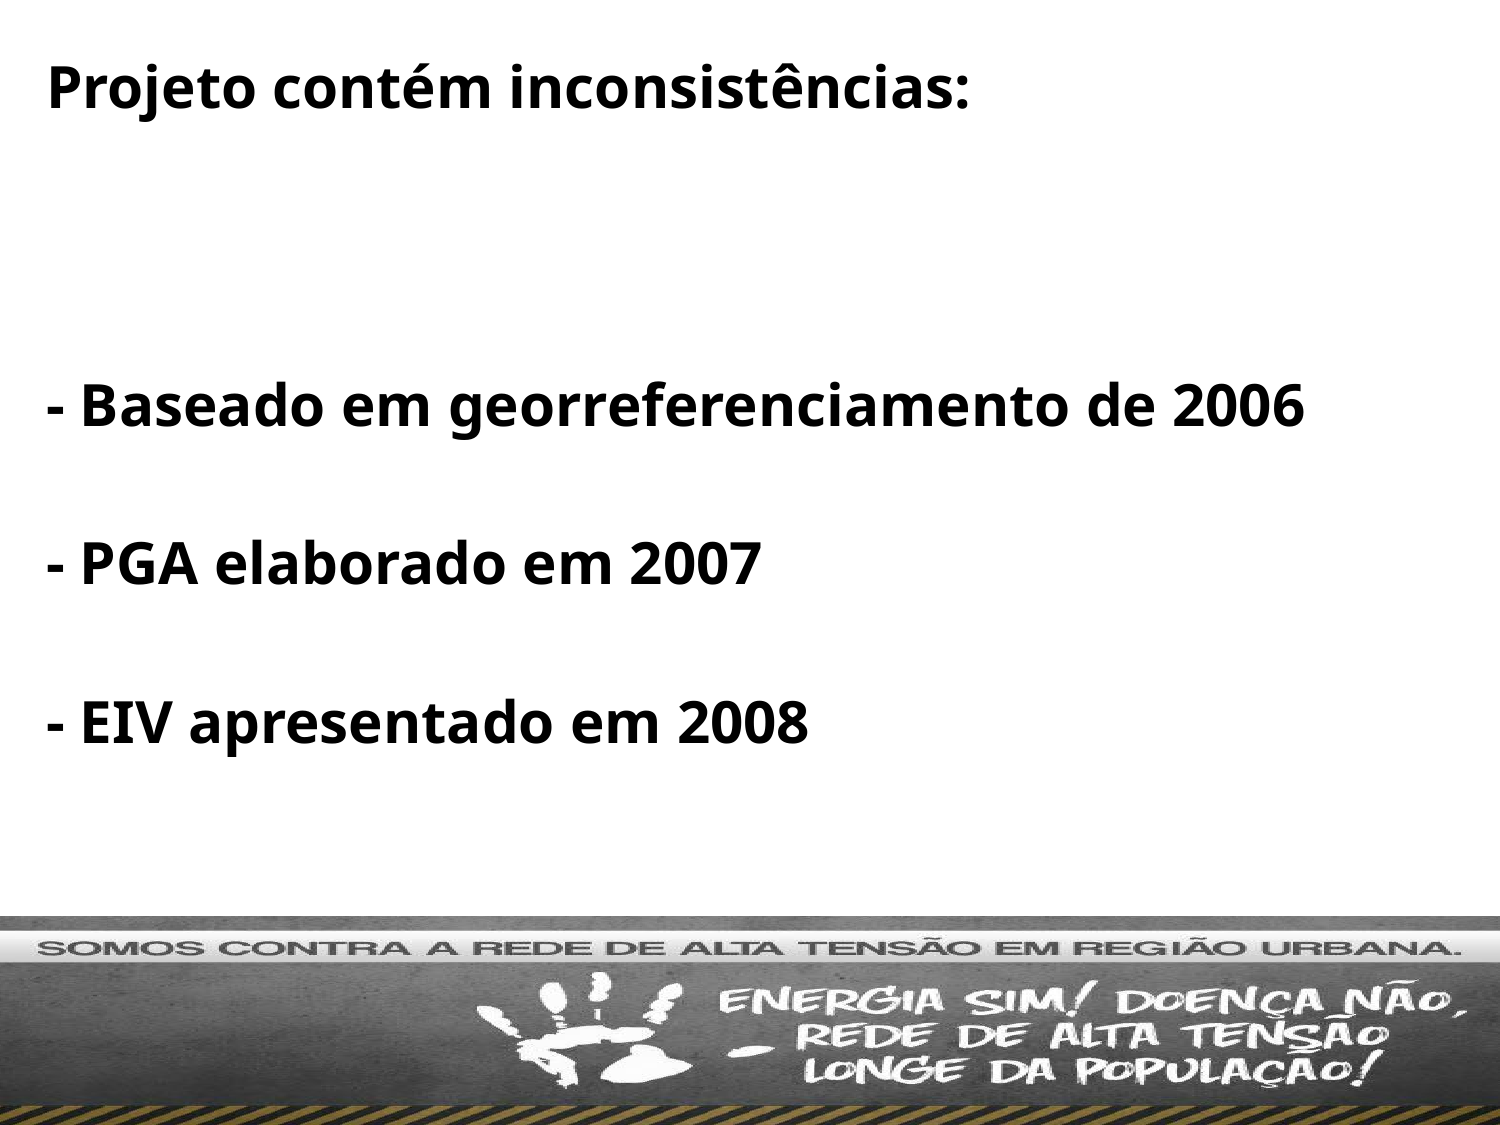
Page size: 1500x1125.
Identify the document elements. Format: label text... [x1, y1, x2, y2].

picture [0, 916, 1500, 1125]
text_box Projeto contém inconsistências: - Baseado em georreferenciamento de 2006 - PGA elaborado em 2007 - EIV apresentado em 2008 [31, 31, 1426, 768]
